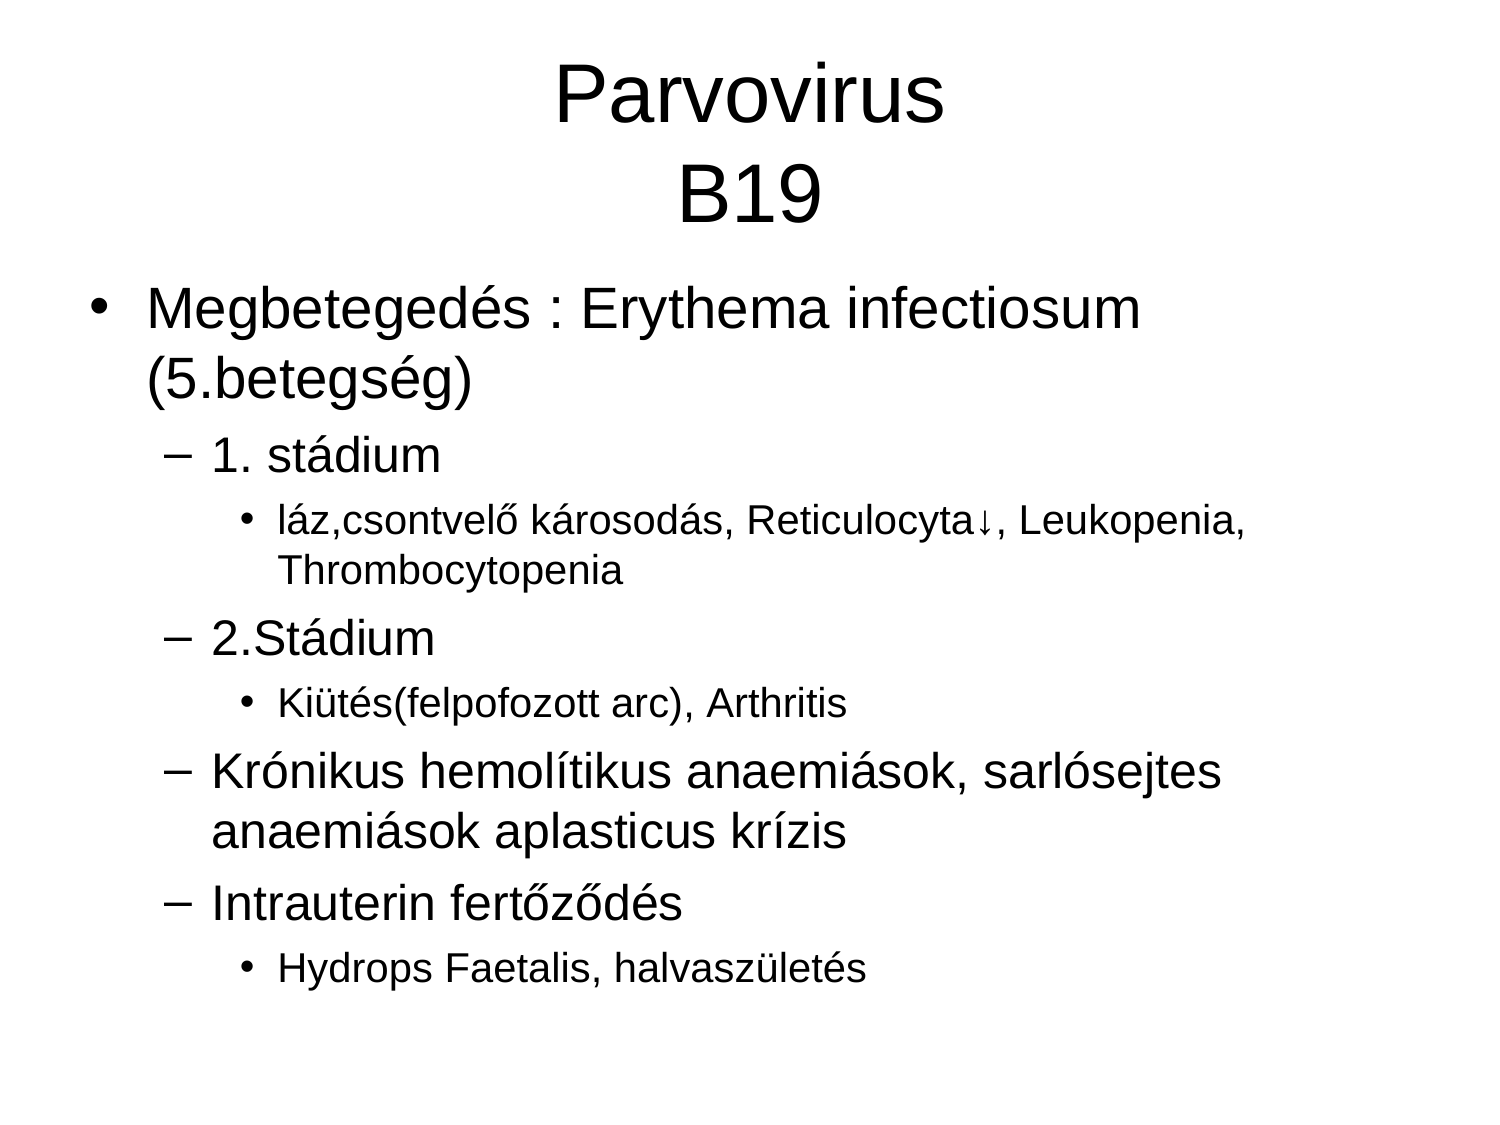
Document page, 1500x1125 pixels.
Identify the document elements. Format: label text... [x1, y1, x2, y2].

list Megbetegedés : Erythema infectiosum (5.betegség) 1. stádium láz,csontvelő károsodás, Reticulocyta↓, Leukopenia, Thrombocytopenia 2.Stádium Kiütés(felpofozott arc), Arthritis Krónikus hemolítikus anaemiások, sarlósejtes anaemiások aplasticus krízis Intrauterin fertőződés Hydrops Faetalis, halvaszületés [75, 262, 1426, 1005]
title Parvovirus B19 [75, 31, 1426, 247]
